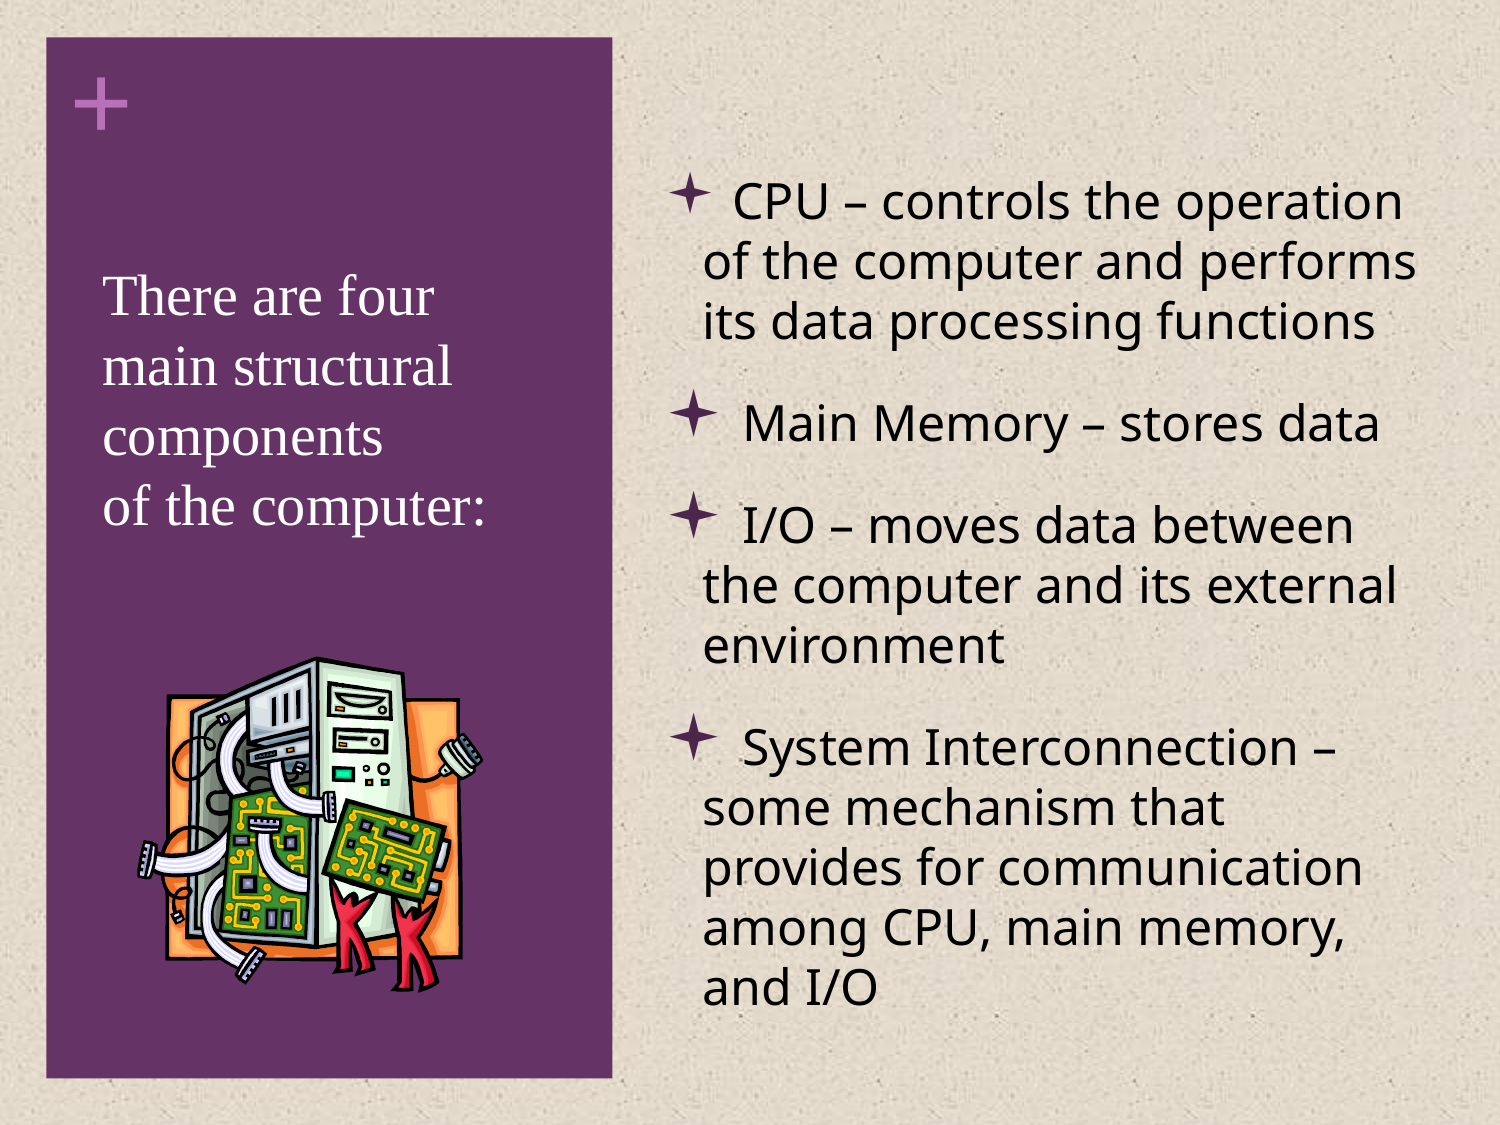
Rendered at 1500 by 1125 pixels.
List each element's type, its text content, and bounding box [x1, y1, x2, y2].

list CPU – controls the operation of the computer and performs its data processing functions Main Memory – stores data I/O – moves data between the computer and its external environment System Interconnection – some mechanism that provides for communication among CPU, main memory, and I/O [650, 162, 1450, 1125]
text_box There are four main structural components of the computer: [87, 249, 566, 545]
picture [0, 0, 1500, 1125]
